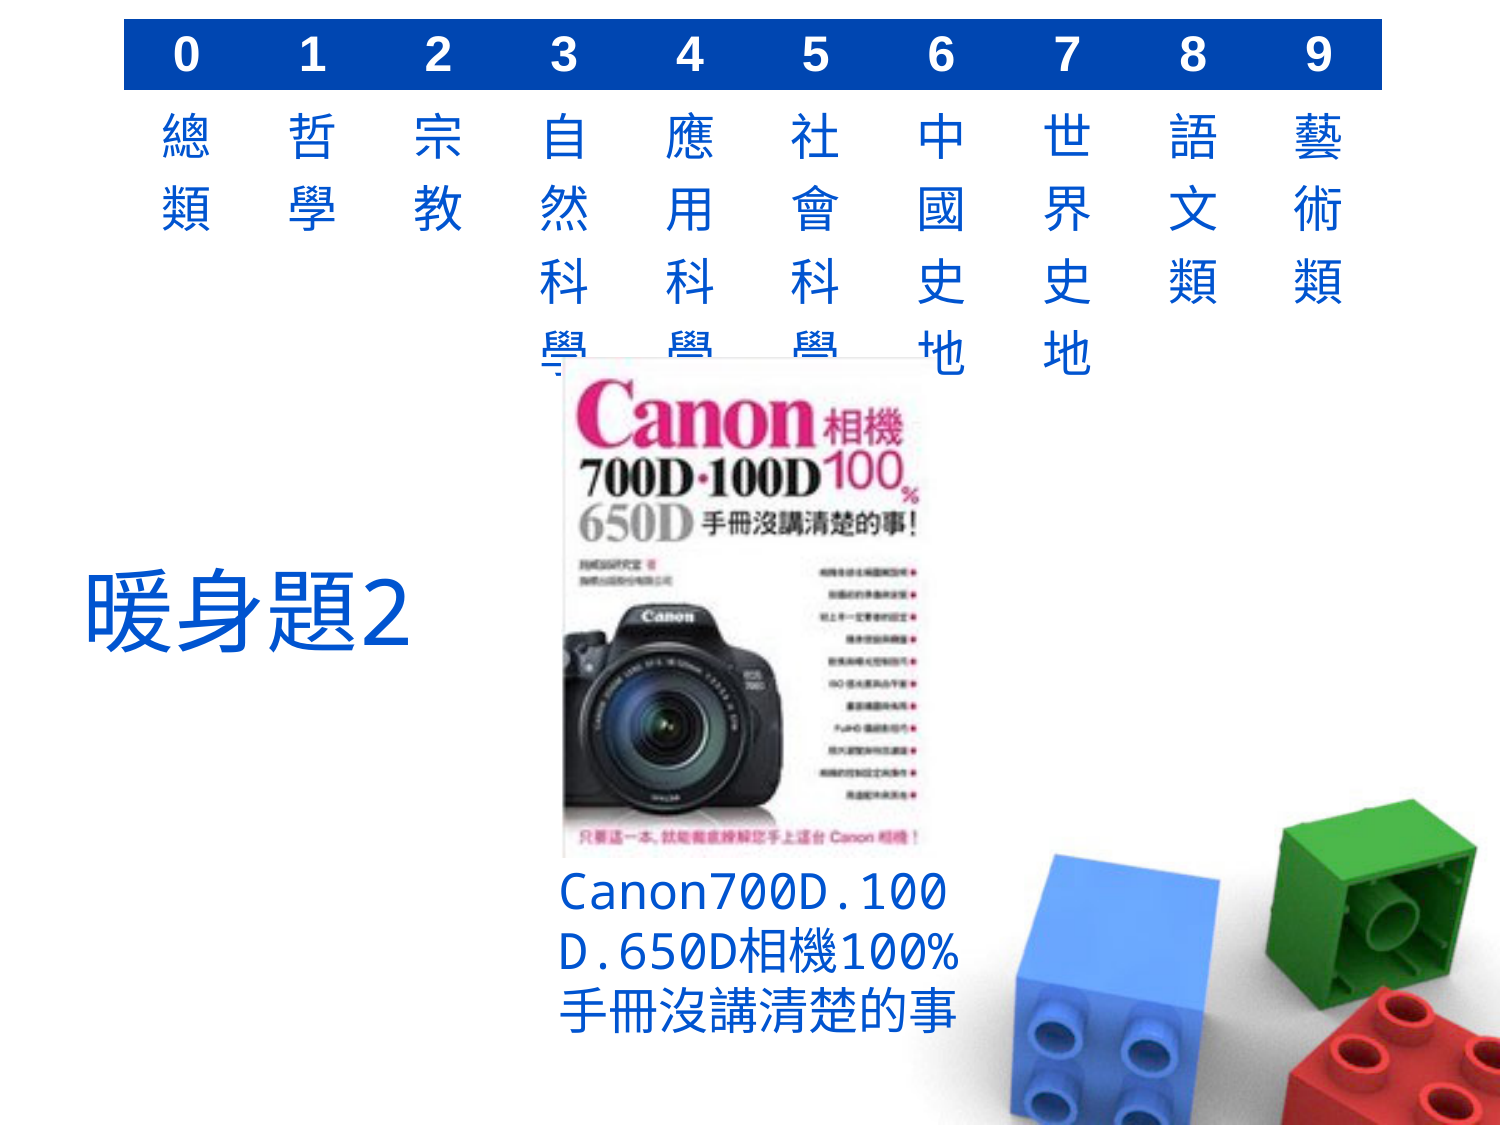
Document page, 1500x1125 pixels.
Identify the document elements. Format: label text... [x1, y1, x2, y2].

table_header 3 [501, 19, 627, 90]
table_header 9 [1256, 19, 1382, 90]
table_header 2 [376, 19, 501, 90]
table_cell 哲學 [250, 90, 376, 395]
table_cell 宗教 [376, 90, 501, 395]
table_cell 社會科學 [753, 90, 879, 357]
table_header 6 [879, 19, 1004, 90]
table_cell 總類 [124, 90, 250, 395]
table_header 7 [1004, 19, 1130, 90]
table_header 8 [1130, 19, 1256, 90]
title 暖身題2 [41, 515, 455, 703]
table_cell 應用科學 [627, 90, 753, 357]
table_header 0 [124, 19, 250, 90]
table_cell 社會科學 [797, 351, 833, 357]
table_header 4 [627, 19, 753, 90]
table_cell 世界史地 [1004, 90, 1130, 395]
table_cell 自然科學 [501, 90, 627, 395]
table_cell 應用科學 [672, 351, 708, 357]
text_box Canon700D.100D.650D相機100%手冊沒講清楚的事 [543, 851, 981, 1047]
table_cell 藝術類 [1256, 90, 1382, 395]
table_cell 語文類 [1130, 90, 1256, 395]
table_header 5 [753, 19, 879, 90]
picture [249, 187, 1500, 1125]
table_cell 中國史地 [879, 90, 1004, 395]
table_header 1 [250, 19, 376, 90]
